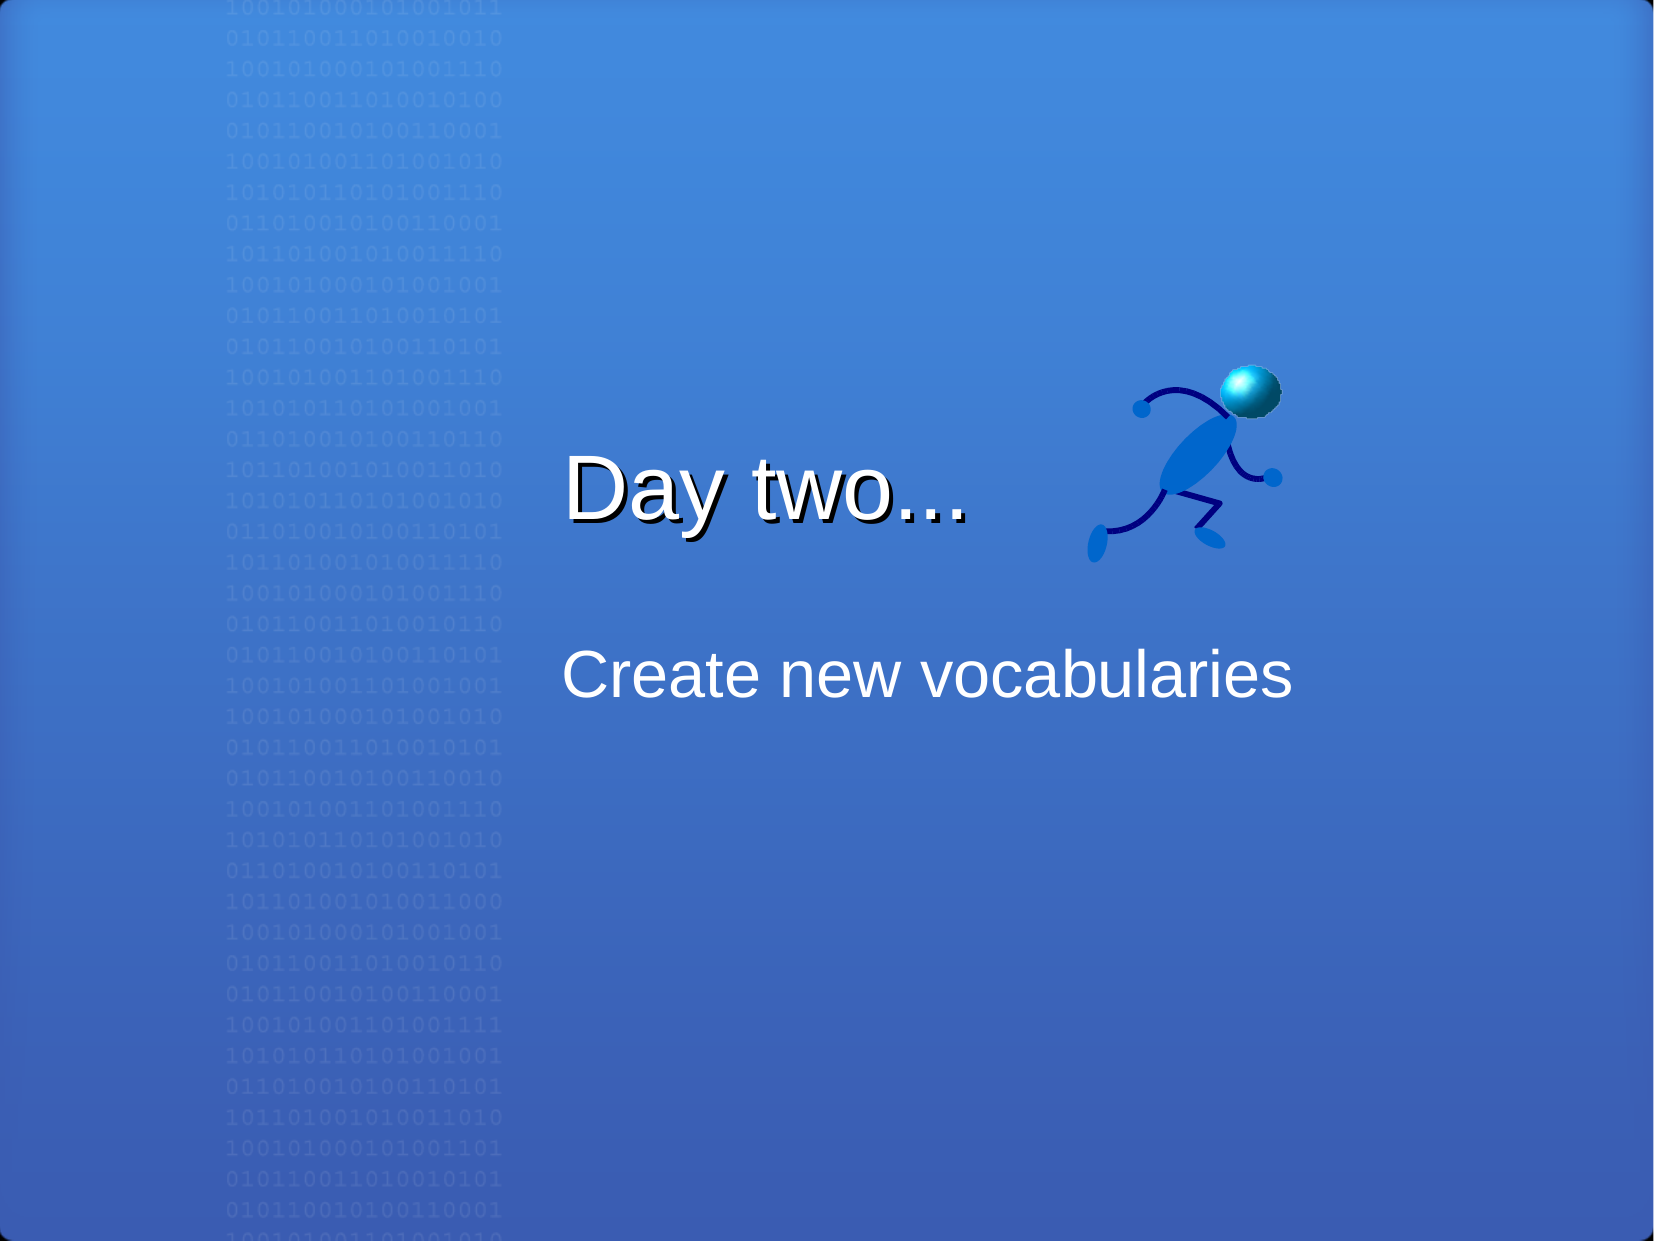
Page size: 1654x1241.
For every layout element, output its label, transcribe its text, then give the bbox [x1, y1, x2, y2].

title Day two... [562, 383, 1533, 591]
list Create new vocabularies [525, 637, 1576, 880]
picture [0, 0, 1654, 1241]
